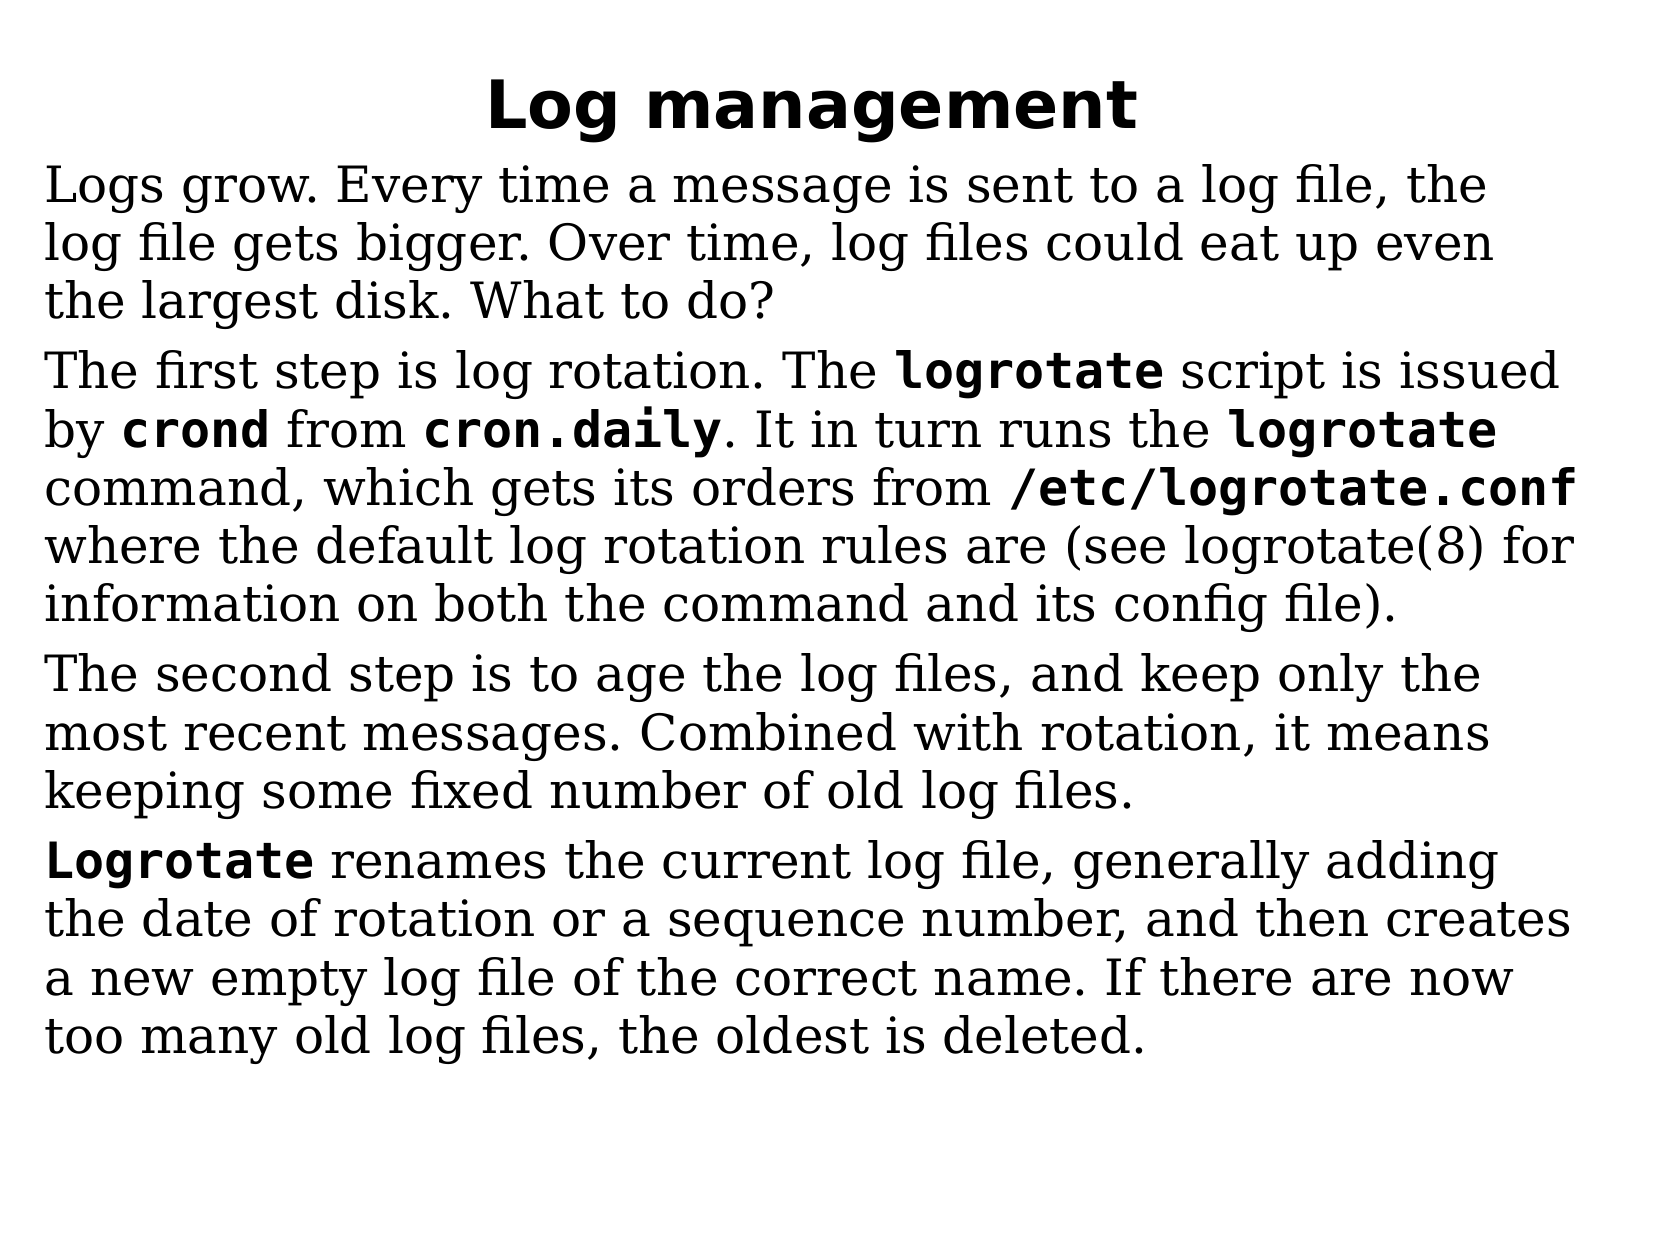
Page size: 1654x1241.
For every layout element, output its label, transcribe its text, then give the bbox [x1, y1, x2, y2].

text_box Log management Logs grow. Every time a message is sent to a log file, the log file gets bigger. Over time, log files could eat up even the largest disk. What to do? The first step is log rotation. The logrotate script is issued by crond from cron.daily. It in turn runs the logrotate command, which gets its orders from /etc/logrotate.conf where the default log rotation rules are (see logrotate(8) for information on both the command and its config file). The second step is to age the log files, and keep only the most recent messages. Combined with rotation, it means keeping some fixed number of old log files. Logrotate renames the current log file, generally adding the date of rotation or a sequence number, and then creates a new empty log file of the correct name. If there are now too many old log files, the oldest is deleted. [29, 59, 1595, 1073]
